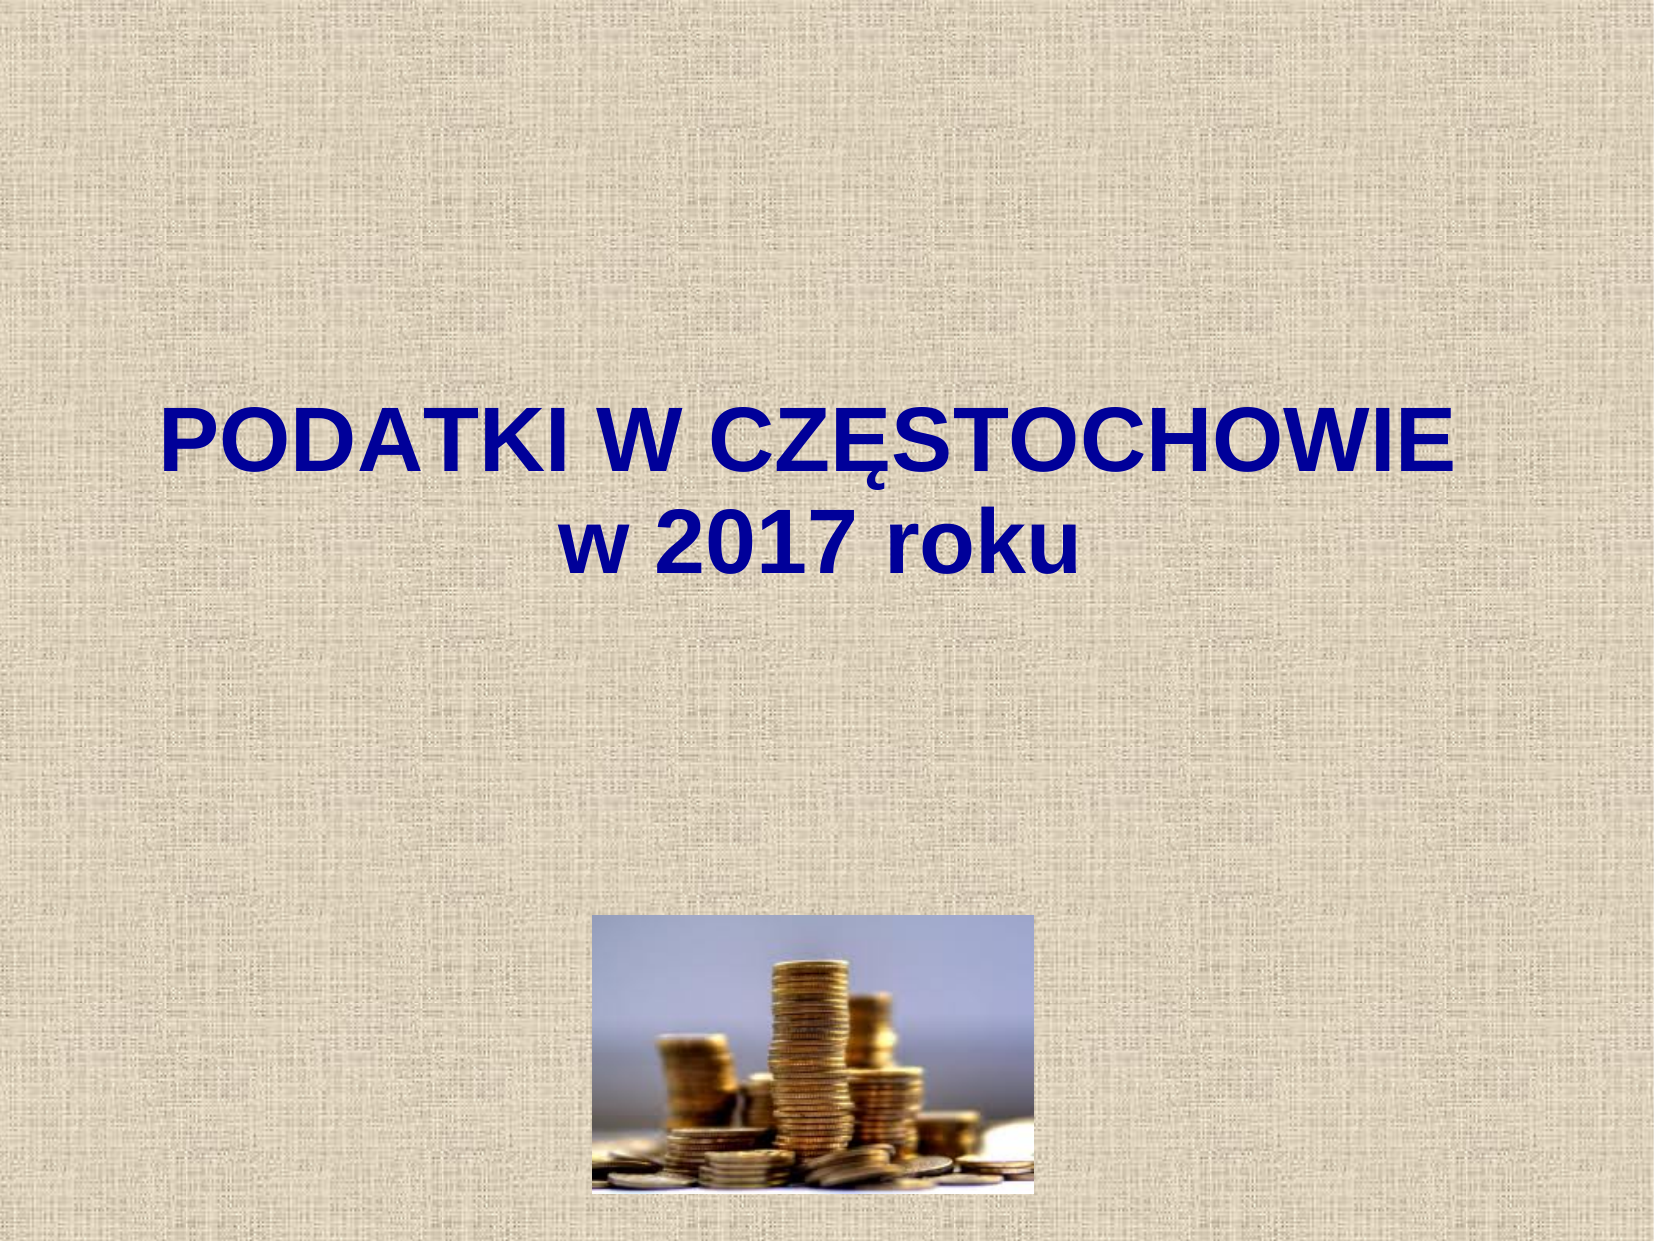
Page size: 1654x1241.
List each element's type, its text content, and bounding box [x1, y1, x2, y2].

picture [0, 0, 1654, 1241]
text_box PODATKI W CZĘSTOCHOWIE w 2017 roku [76, 265, 1565, 713]
